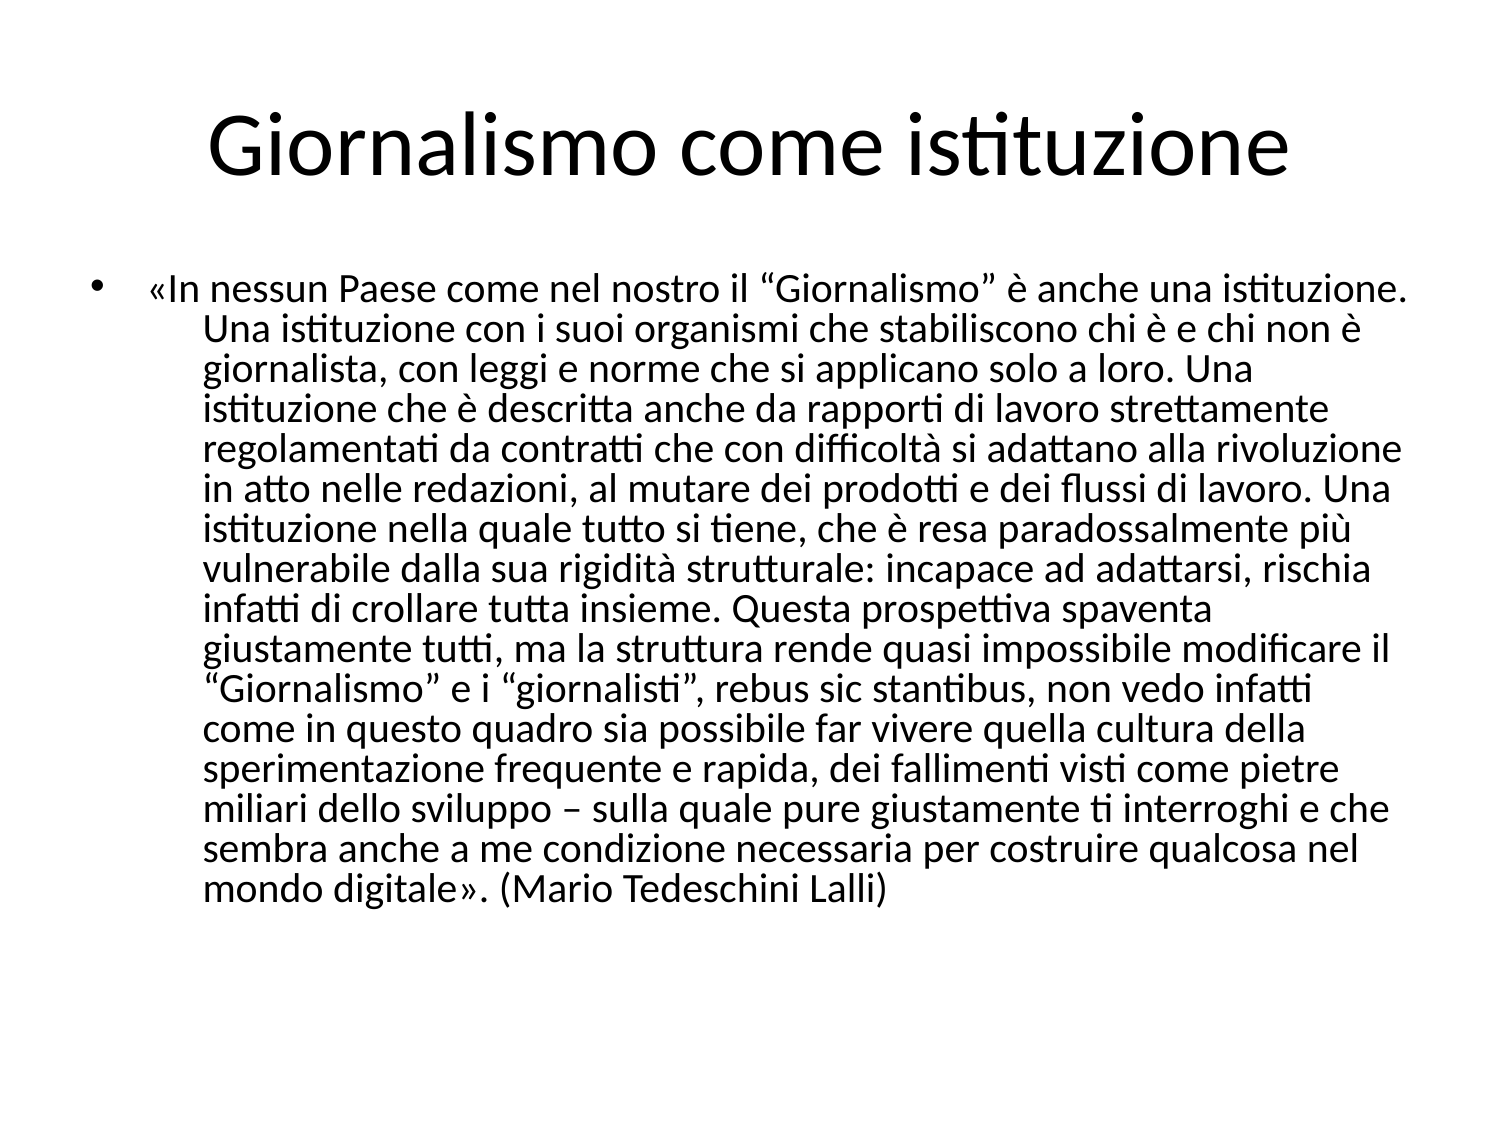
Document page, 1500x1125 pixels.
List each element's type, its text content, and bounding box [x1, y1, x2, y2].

list «In nessun Paese come nel nostro il “Giornalismo” è anche una istituzione. Una istituzione con i suoi organismi che stabiliscono chi è e chi non è giornalista, con leggi e norme che si applicano solo a loro. Una istituzione che è descritta anche da rapporti di lavoro strettamente regolamentati da contratti che con difficoltà si adattano alla rivoluzione in atto nelle redazioni, al mutare dei prodotti e dei flussi di lavoro. Una istituzione nella quale tutto si tiene, che è resa paradossalmente più vulnerabile dalla sua rigidità strutturale: incapace ad adattarsi, rischia infatti di crollare tutta insieme. Questa prospettiva spaventa giustamente tutti, ma la struttura rende quasi impossibile modificare il “Giornalismo” e i “giornalisti”, rebus sic stantibus, non vedo infatti come in questo quadro sia possibile far vivere quella cultura della sperimentazione frequente e rapida, dei fallimenti visti come pietre miliari dello sviluppo – sulla quale pure giustamente ti interroghi e che sembra anche a me condizione necessaria per costruire qualcosa nel mondo digitale». (Mario Tedeschini Lalli) [75, 262, 1426, 1005]
title Giornalismo come istituzione [75, 45, 1426, 233]
